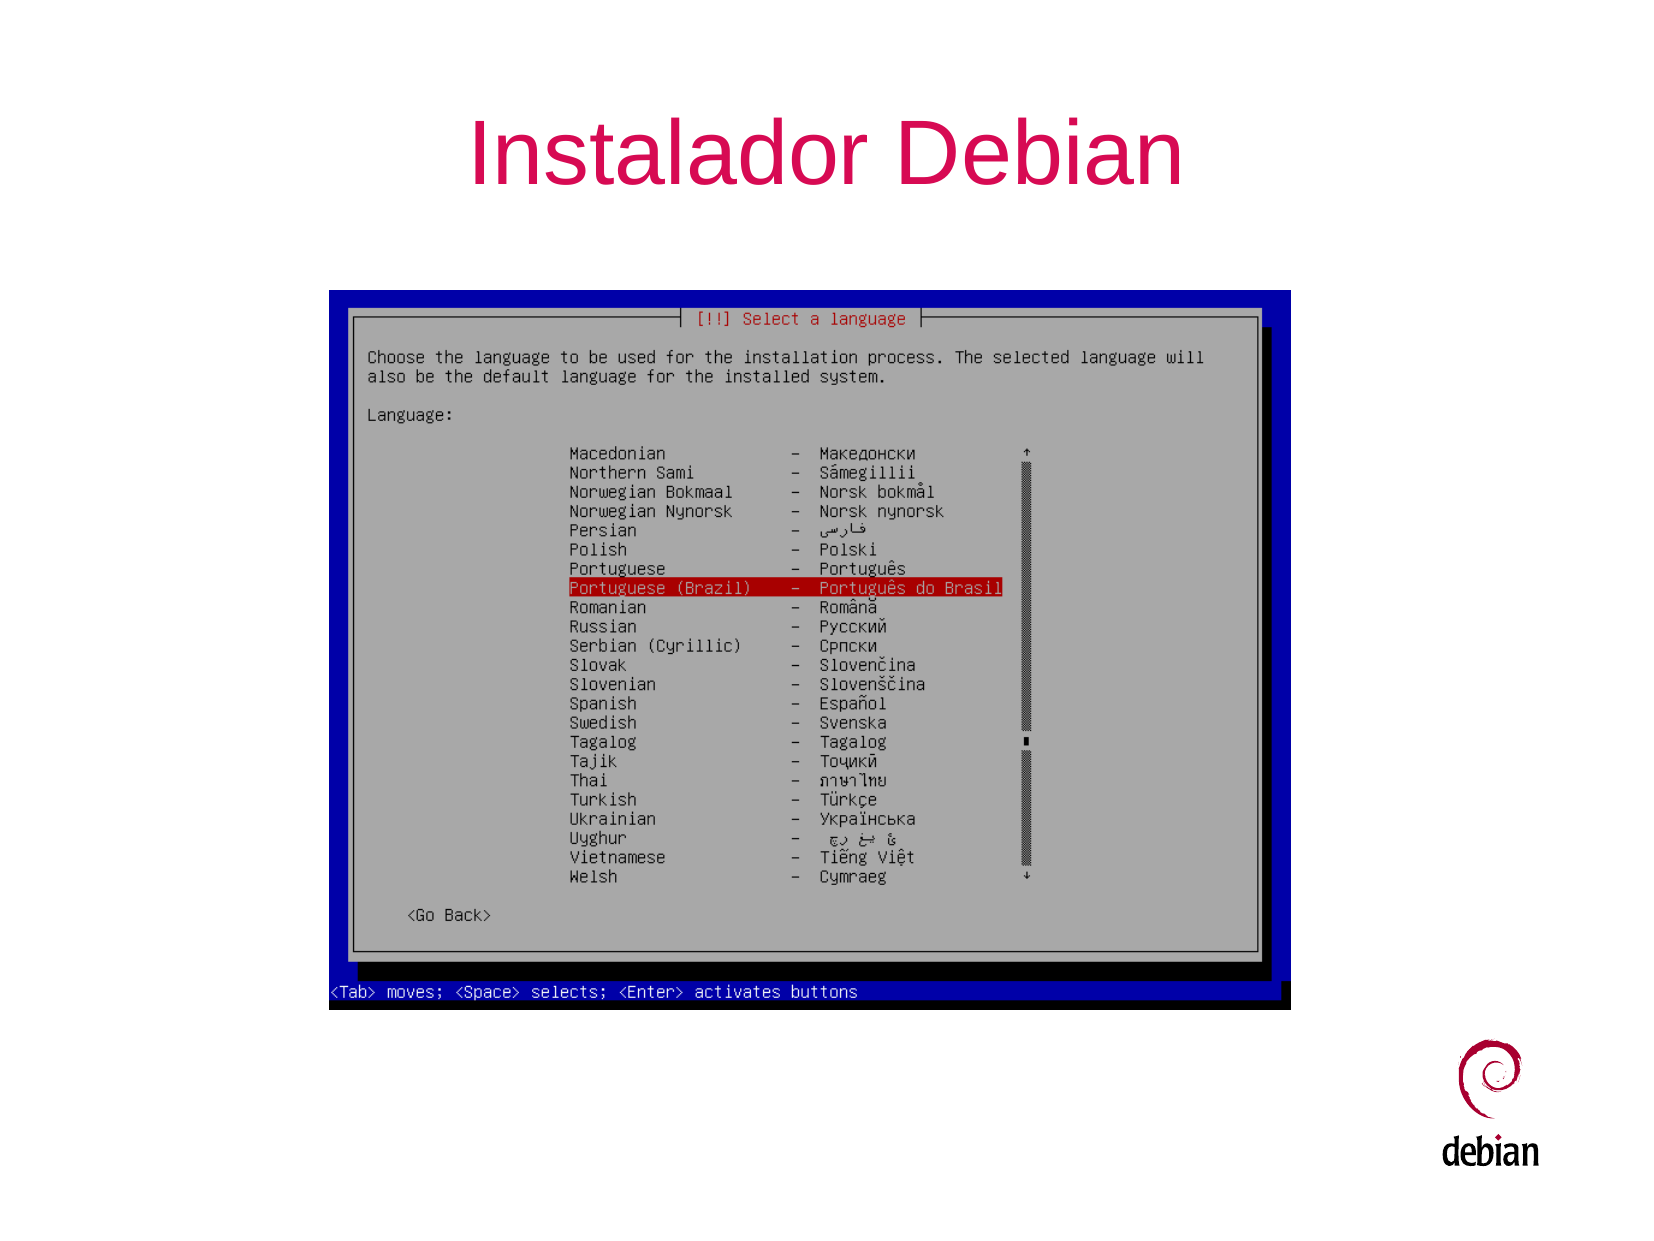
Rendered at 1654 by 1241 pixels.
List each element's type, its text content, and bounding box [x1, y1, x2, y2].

title Instalador Debian [82, 49, 1571, 257]
picture [329, 290, 1291, 1010]
